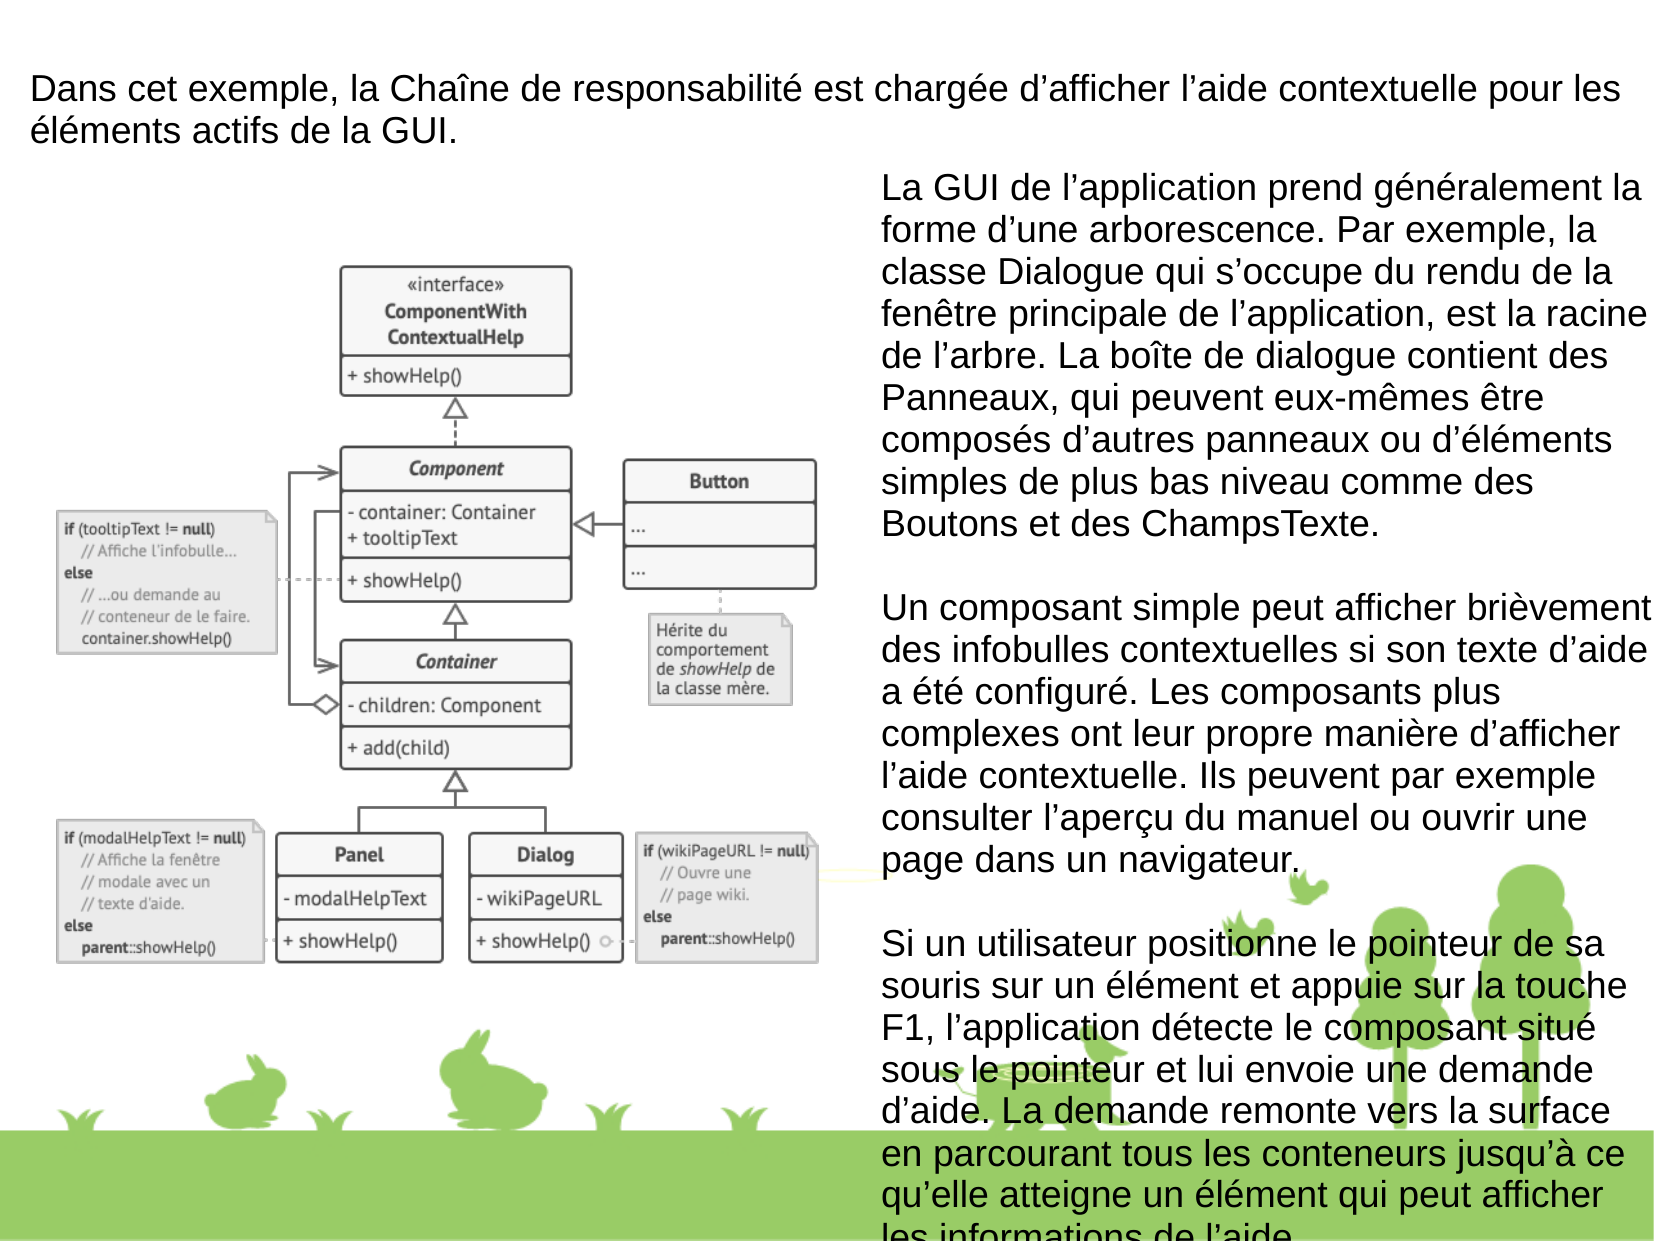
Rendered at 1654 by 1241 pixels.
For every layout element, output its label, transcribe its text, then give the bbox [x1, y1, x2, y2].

picture [0, 0, 1654, 1241]
text_box Dans cet exemple, la Chaîne de responsabilité est chargée d’afficher l’aide contextuelle pour les éléments actifs de la GUI. [15, 60, 1637, 159]
text_box La GUI de l’application prend généralement la forme d’une arborescence. Par exemple, la classe Dialogue qui s’occupe du rendu de la fenêtre principale de l’application, est la racine de l’arbre. La boîte de dialogue contient des Panneaux, qui peuvent eux-mêmes être composés d’autres panneaux ou d’éléments simples de plus bas niveau comme des Boutons et des ChampsTexte. Un composant simple peut afficher brièvement des infobulles contextuelles si son texte d’aide a été configuré. Les composants plus complexes ont leur propre manière d’afficher l’aide contextuelle. Ils peuvent par exemple consulter l’aperçu du manuel ou ouvrir une page dans un navigateur. Si un utilisateur positionne le pointeur de sa souris sur un élément et appuie sur la touche F1, l’application détecte le composant situé sous le pointeur et lui envoie une demande d’aide. La demande remonte vers la surface en parcourant tous les conteneurs jusqu’à ce qu’elle atteigne un élément qui peut afficher les informations de l’aide. [866, 158, 1654, 1241]
